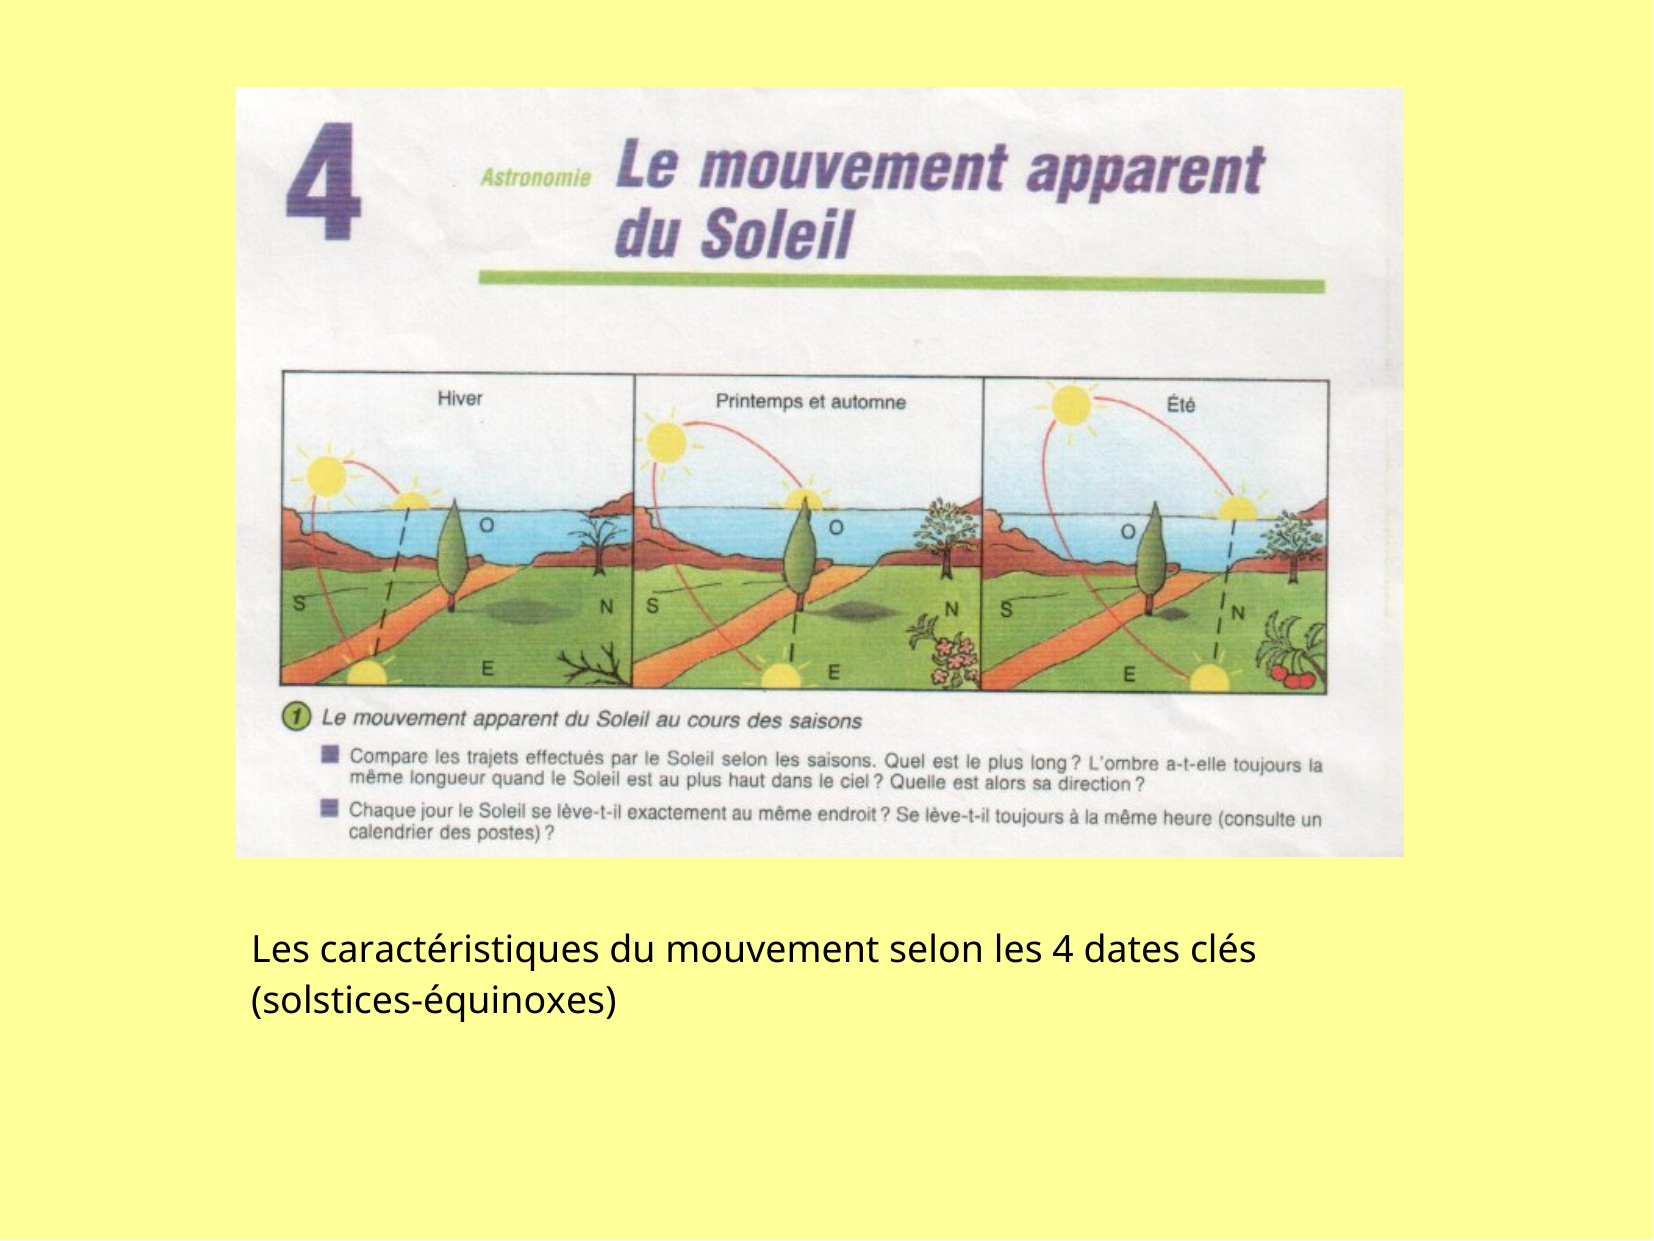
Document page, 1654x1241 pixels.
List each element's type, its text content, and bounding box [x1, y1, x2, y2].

text_box Les caractéristiques du mouvement selon les 4 dates clés (solstices-équinoxes) [236, 915, 1388, 1018]
picture [236, 87, 1404, 857]
